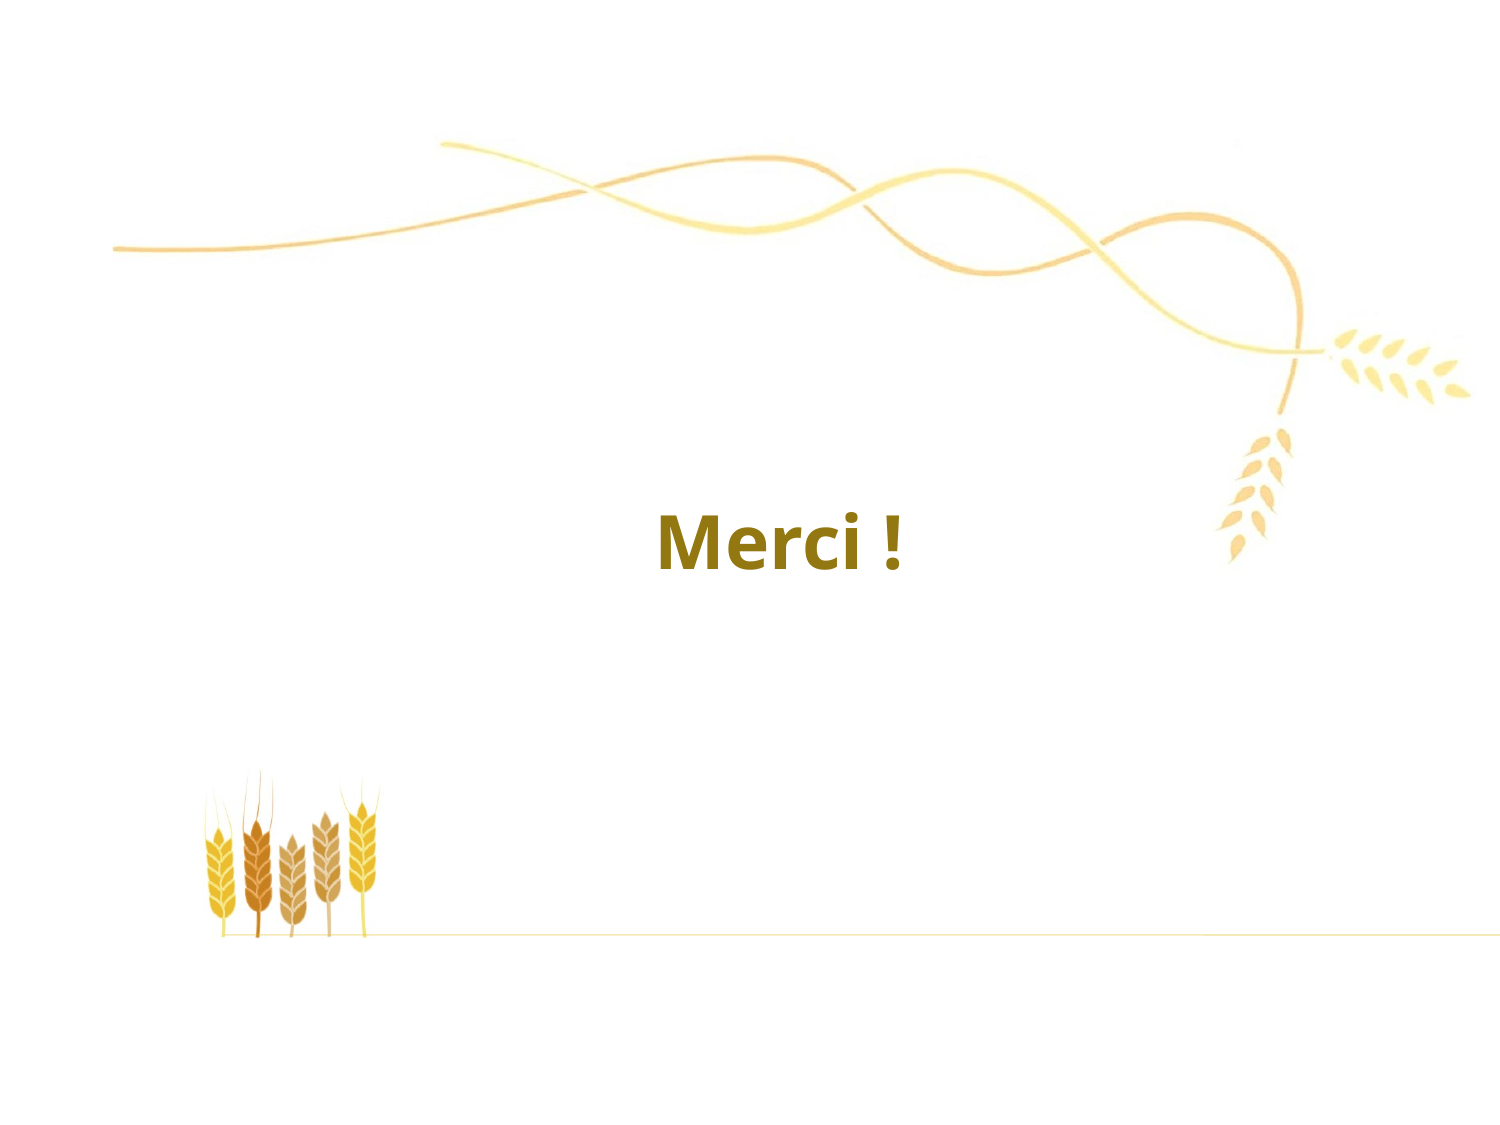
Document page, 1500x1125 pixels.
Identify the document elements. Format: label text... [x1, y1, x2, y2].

picture [114, 106, 1476, 397]
text_box Merci ! [76, 397, 1483, 791]
picture [201, 791, 384, 939]
